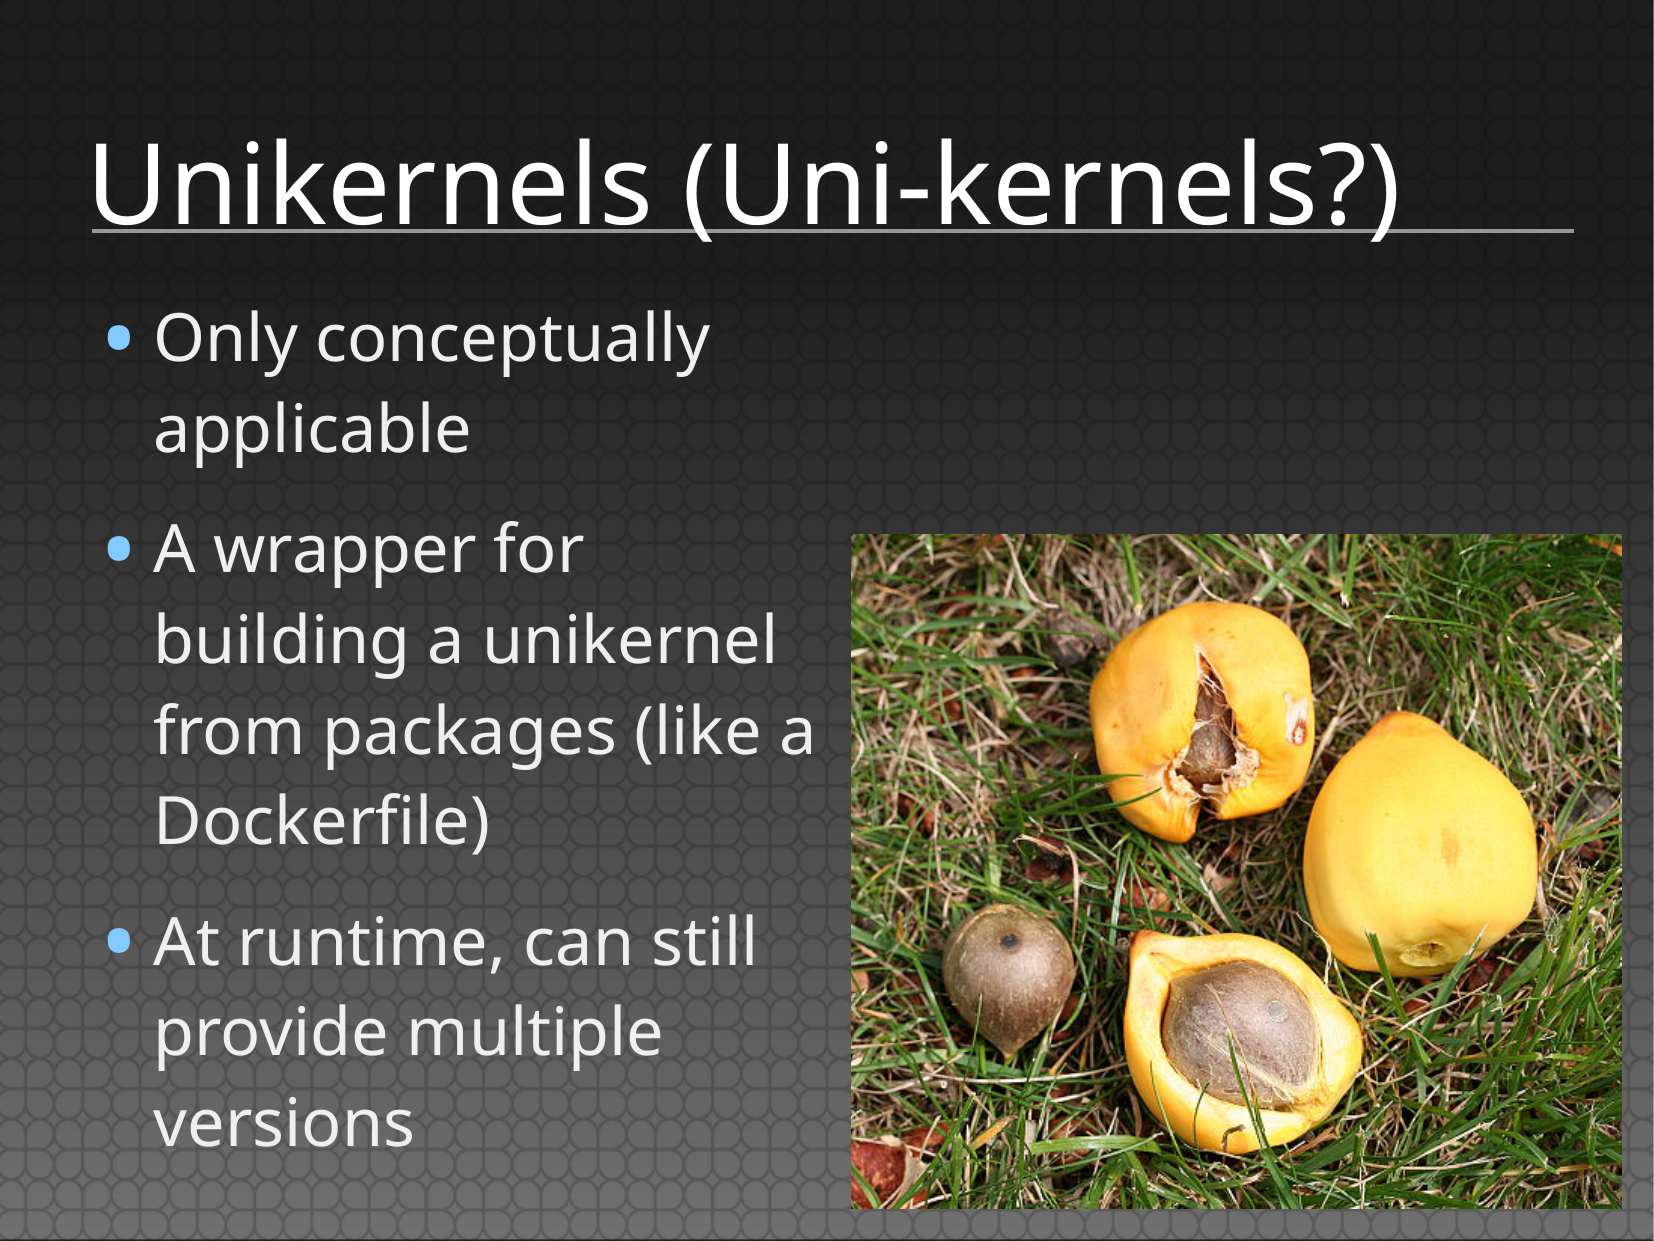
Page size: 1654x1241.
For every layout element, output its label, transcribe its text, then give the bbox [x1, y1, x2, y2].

list Only conceptually applicable A wrapper for building a unikernel from packages (like a Dockerfile) At runtime, can still provide multiple versions [82, 290, 835, 1109]
title Unikernels (Uni-kernels?) [86, 112, 1576, 249]
picture [0, 0, 1654, 1241]
